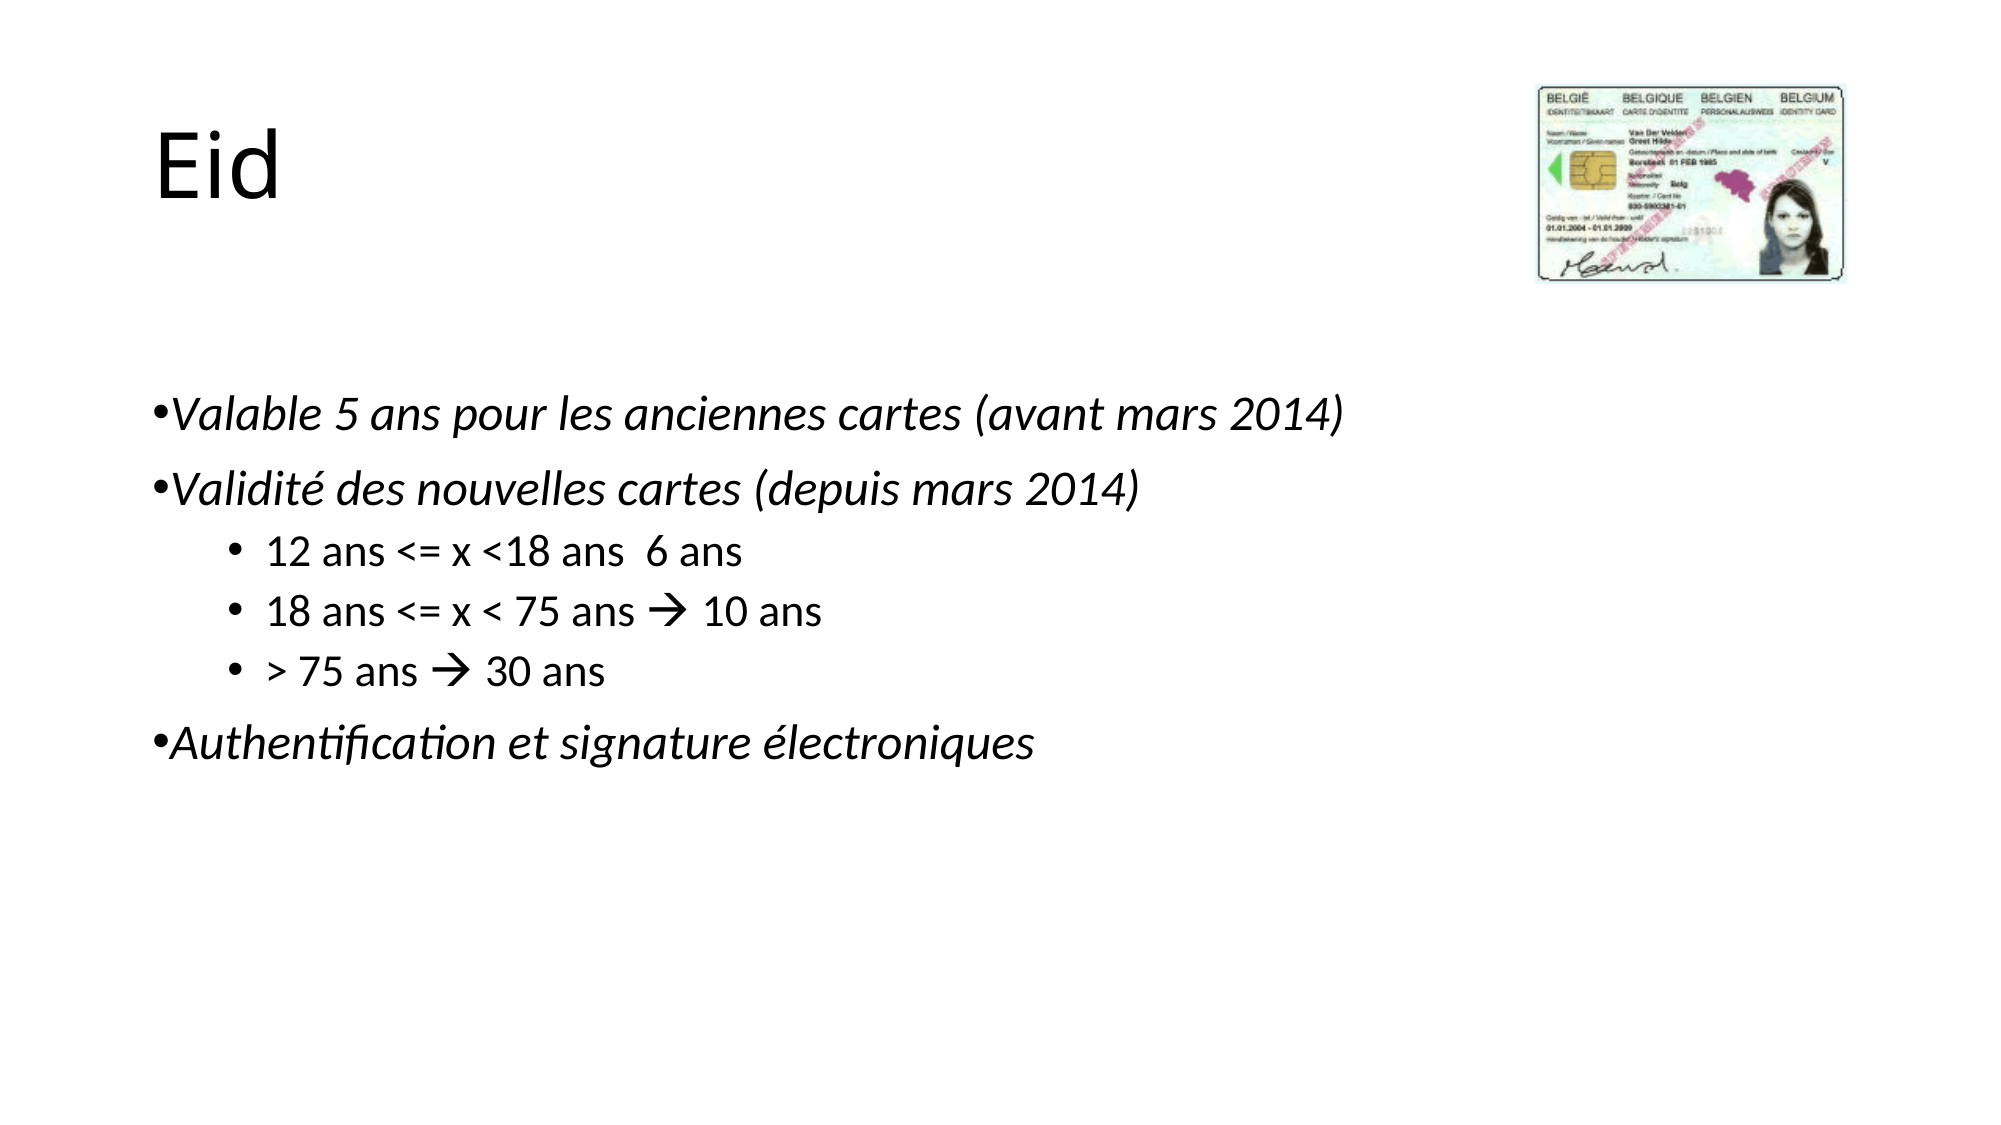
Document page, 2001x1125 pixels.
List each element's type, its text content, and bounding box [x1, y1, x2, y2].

text_box Valable 5 ans pour les anciennes cartes (avant mars 2014) Validité des nouvelles cartes (depuis mars 2014) 12 ans <= x <18 ans 6 ans 18 ans <= x < 75 ans  10 ans > 75 ans  30 ans Authentification et signature électroniques [137, 299, 1863, 1014]
picture [1518, 68, 1863, 300]
text_box Eid [137, 59, 1863, 278]
